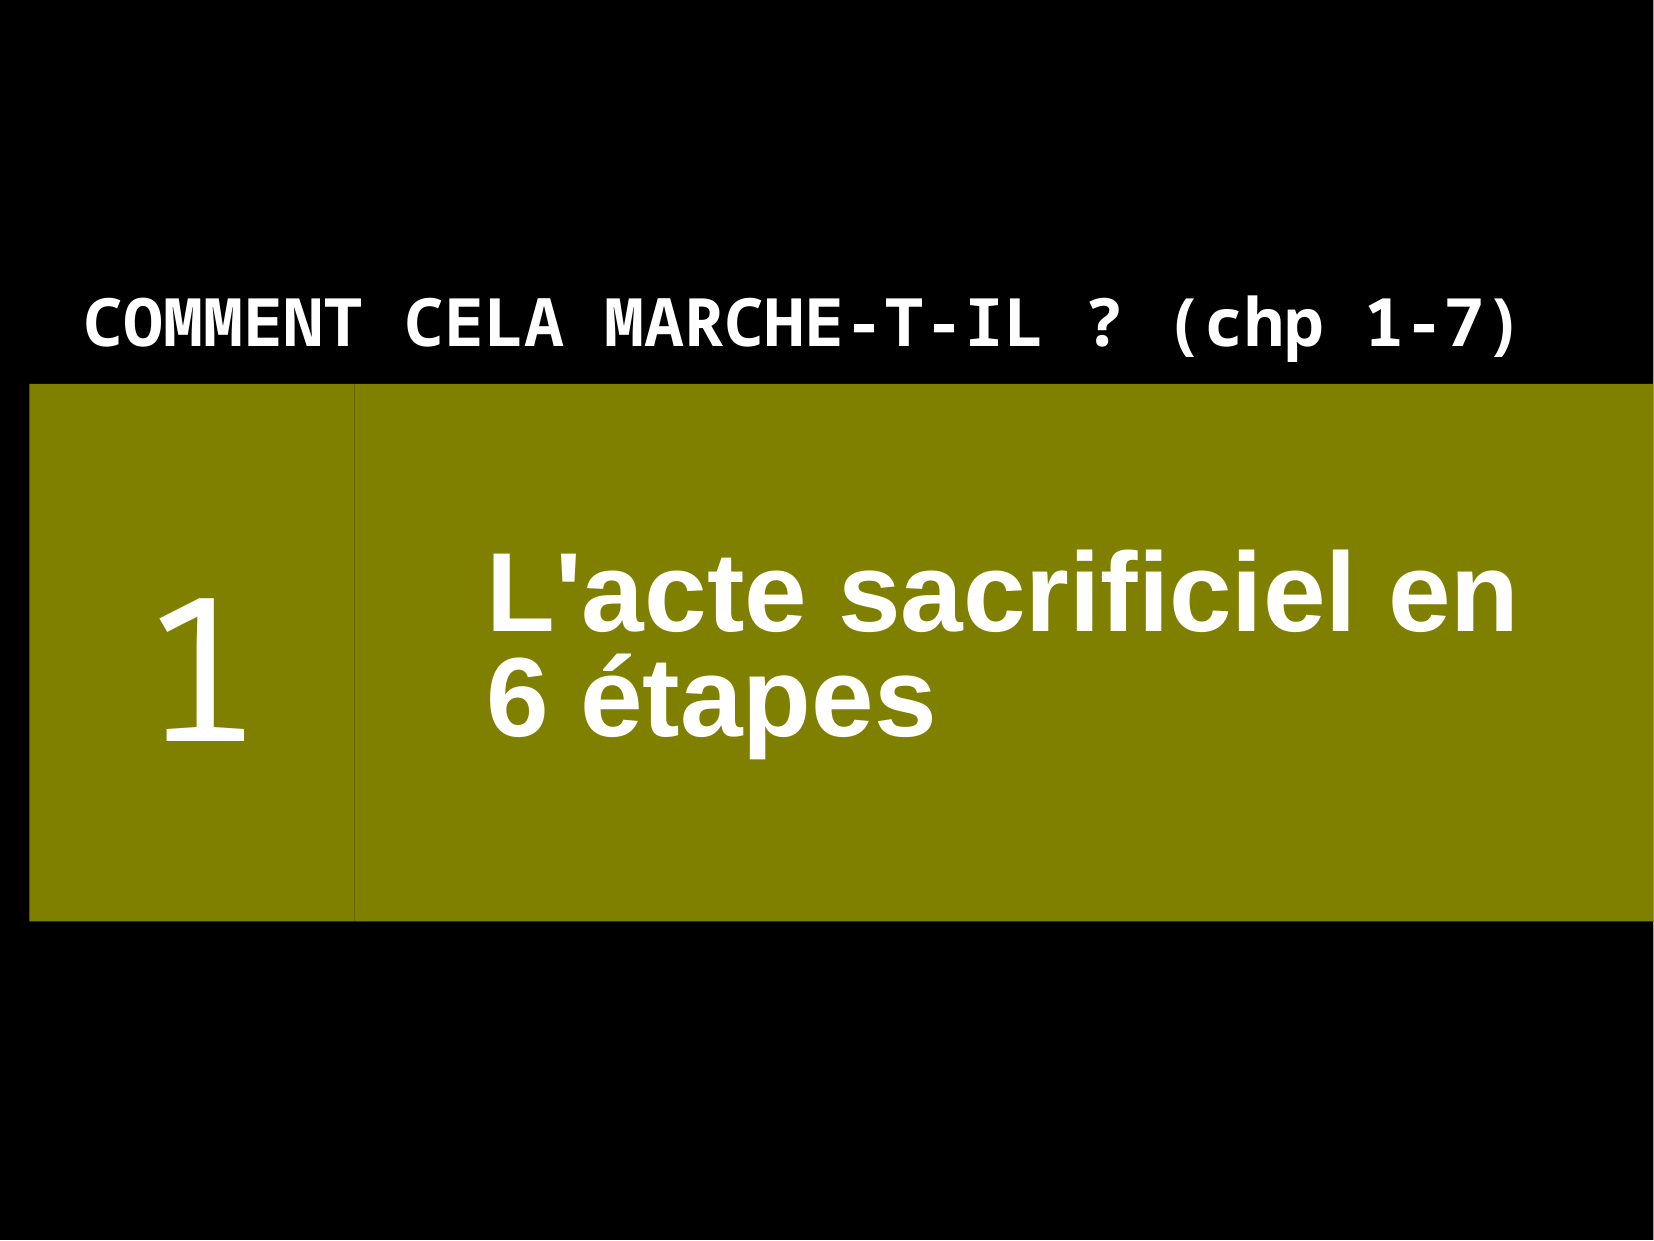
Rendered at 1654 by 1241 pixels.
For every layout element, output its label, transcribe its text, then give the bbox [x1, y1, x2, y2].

text_box L'acte sacrificiel en 6 étapes [354, 383, 1654, 922]
text_box 1 [126, 519, 266, 808]
text_box [29, 383, 354, 922]
text_box COMMENT CELA MARCHE-T-IL ? (chp 1-7) [69, 277, 1654, 370]
